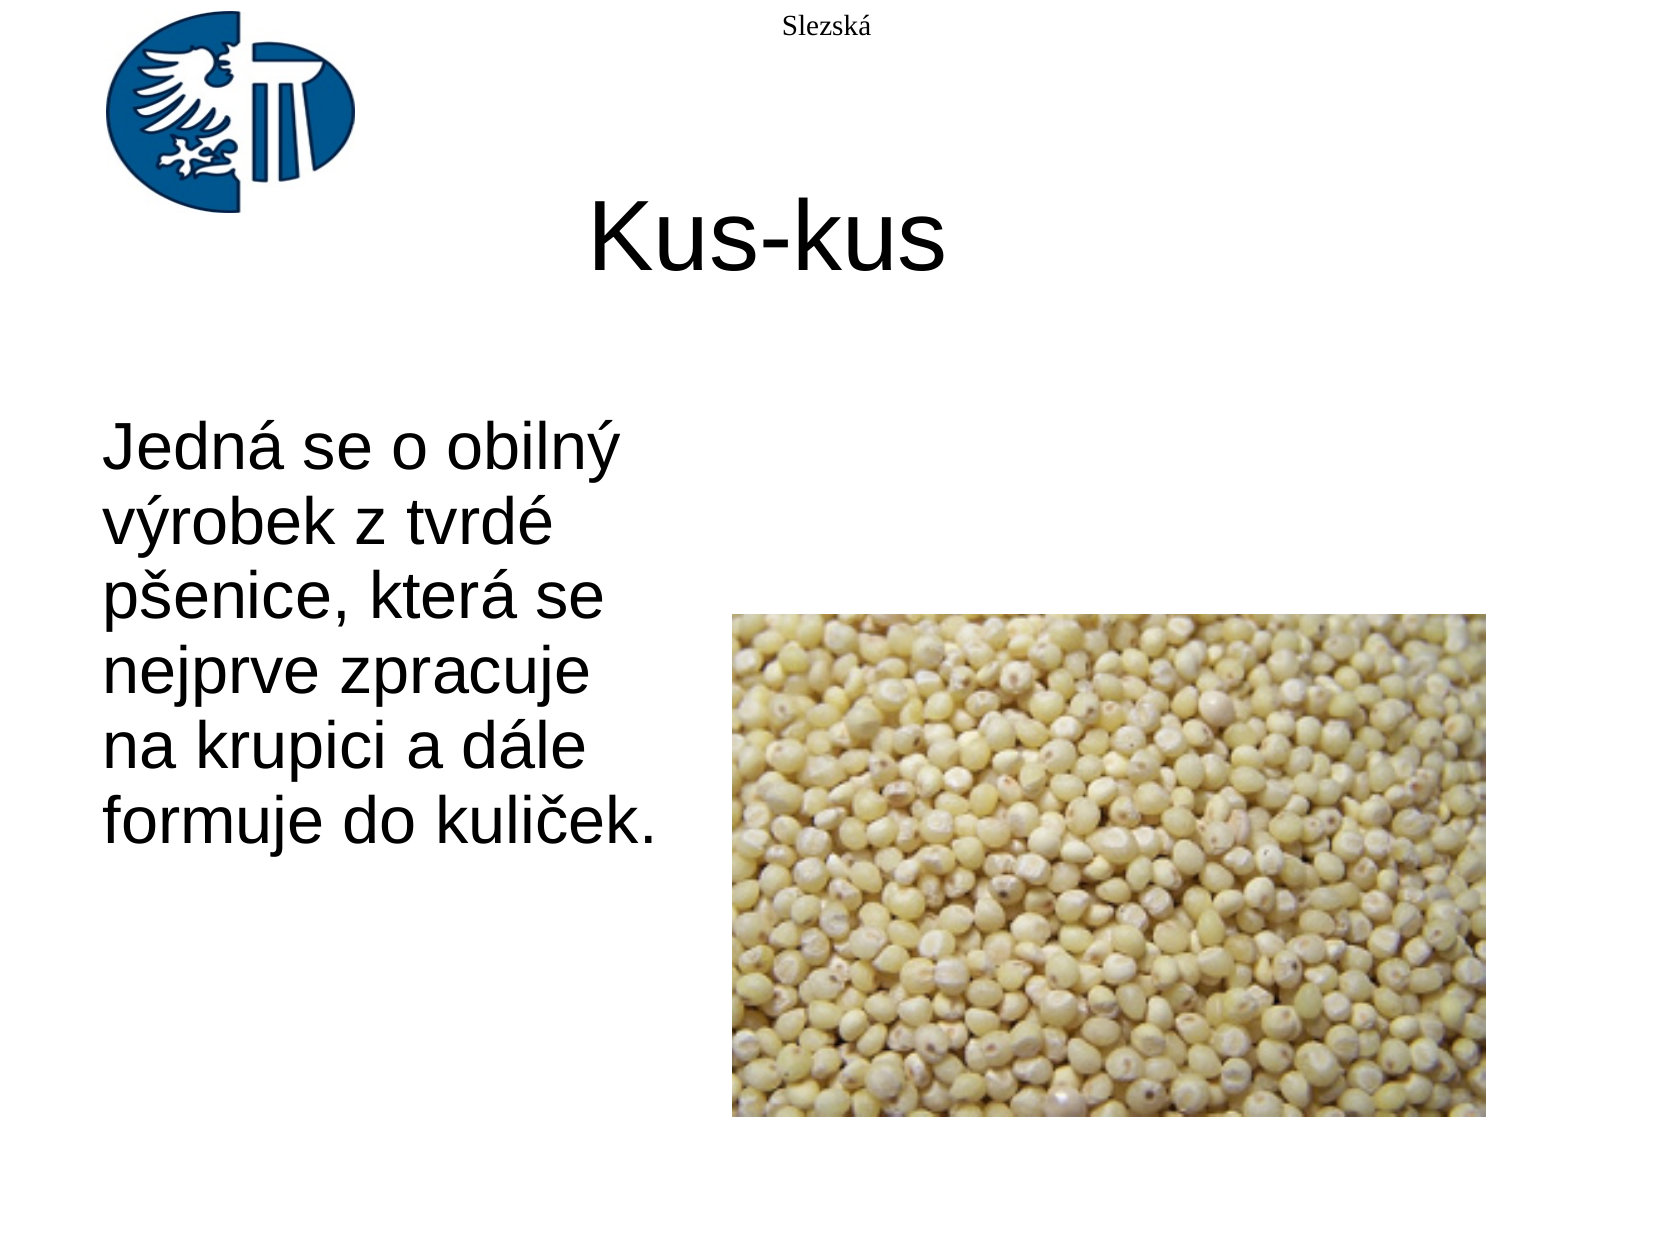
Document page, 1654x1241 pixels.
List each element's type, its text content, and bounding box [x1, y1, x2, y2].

text_box Jedná se o obilný výrobek z tvrdé pšenice, která se nejprve zpracuje na krupici a dále formuje do kuliček. [87, 401, 697, 941]
title Kus-kus [23, 70, 1512, 402]
picture [732, 614, 1486, 1117]
picture [106, 11, 355, 70]
